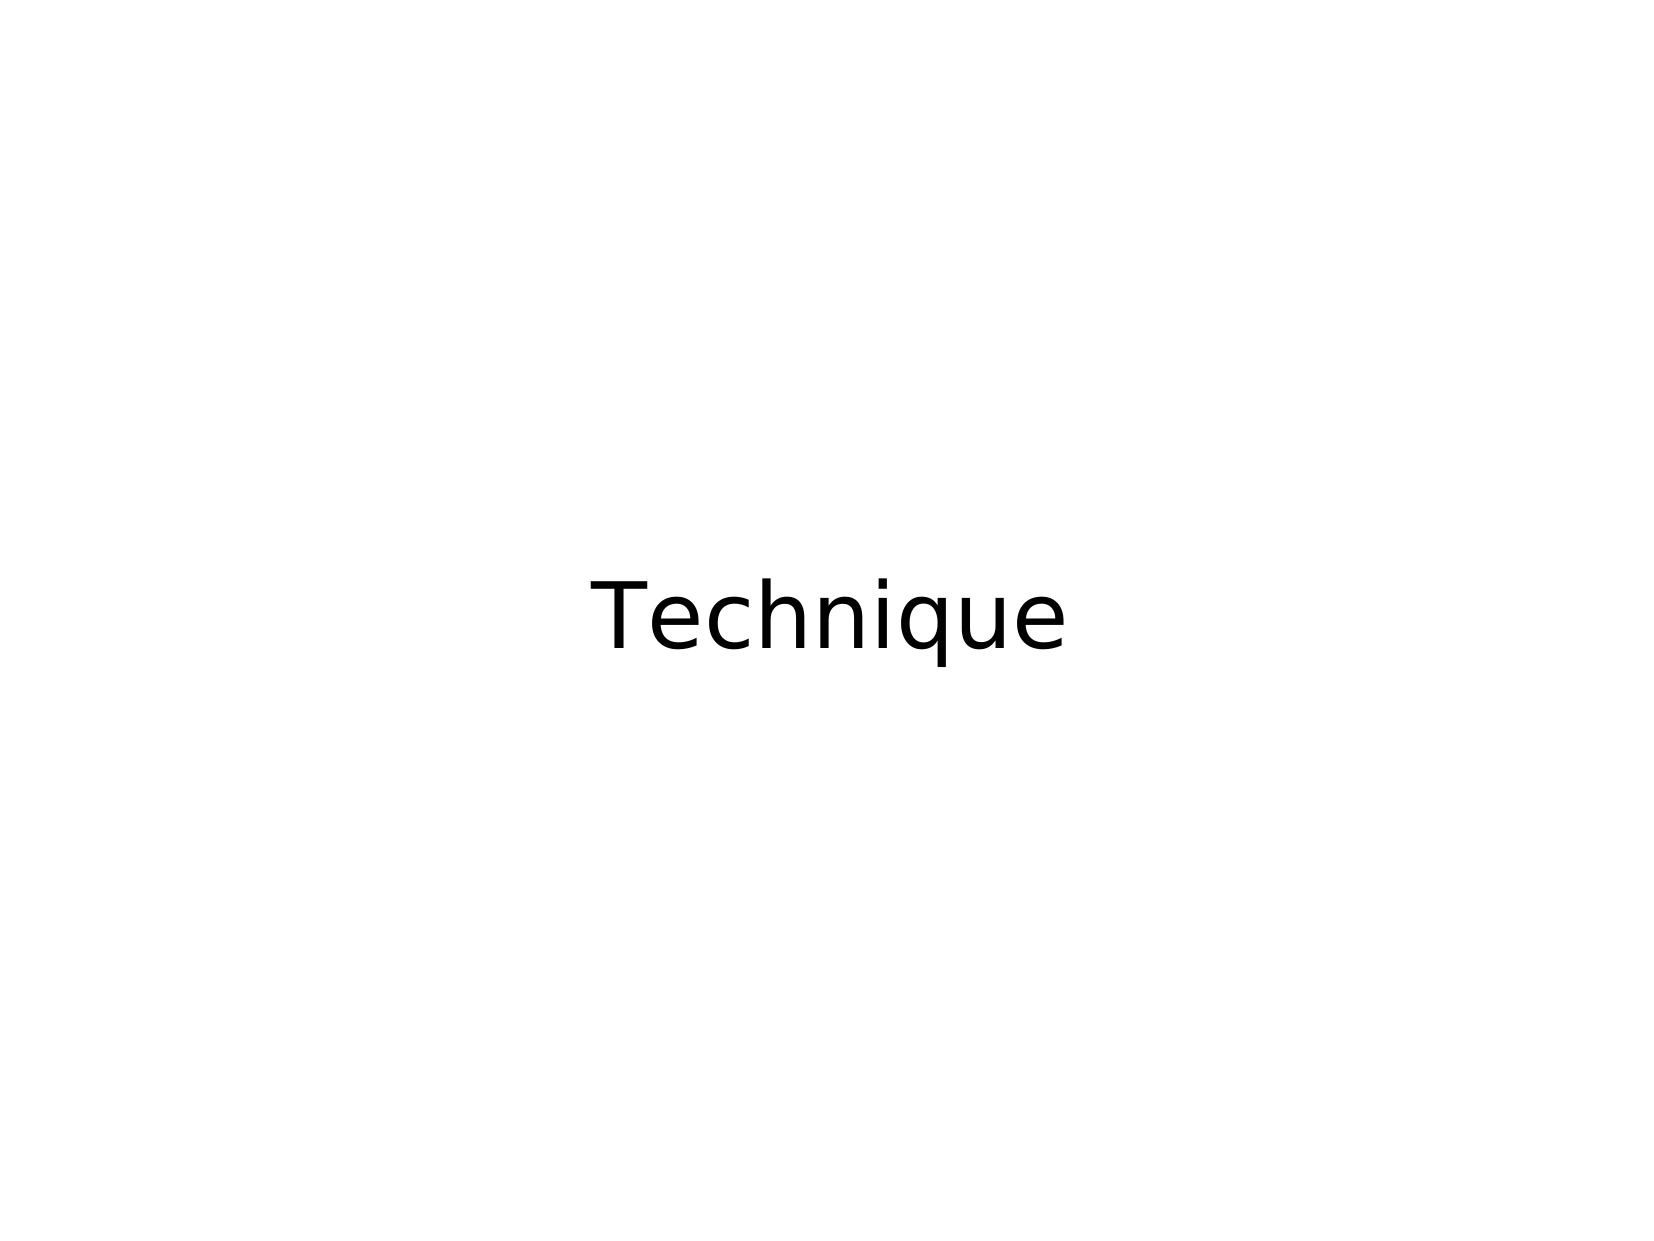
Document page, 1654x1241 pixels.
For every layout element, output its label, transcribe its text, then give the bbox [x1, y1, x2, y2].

title Technique [86, 520, 1576, 713]
